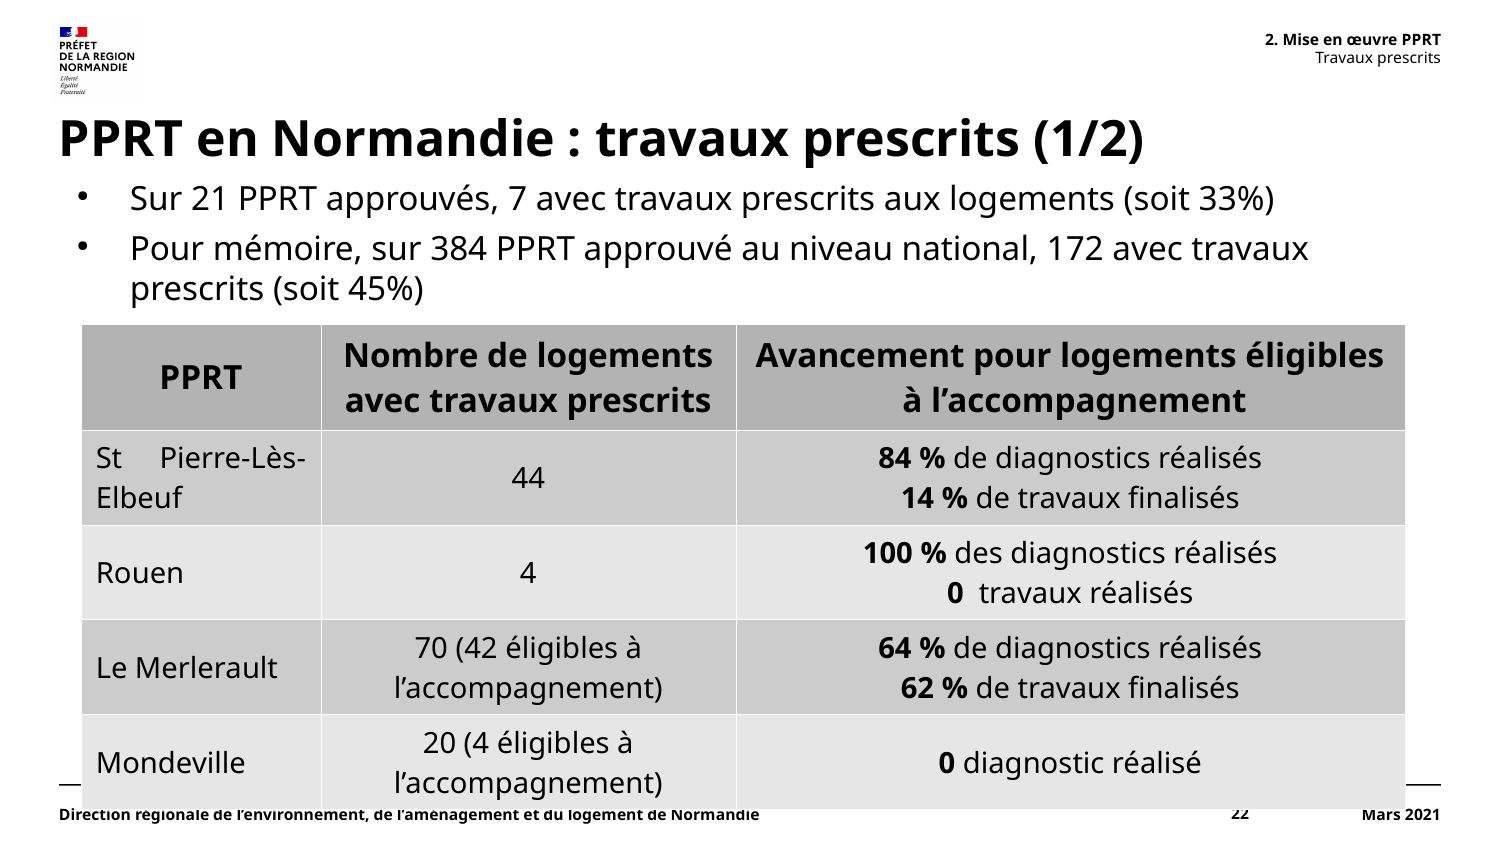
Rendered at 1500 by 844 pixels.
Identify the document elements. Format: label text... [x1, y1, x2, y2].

table_cell 70 (42 éligibles à l’accompagnement) [322, 620, 736, 714]
table_cell 44 [322, 431, 736, 525]
picture [50, 17, 144, 104]
list Mise en œuvre PPRT Travaux prescrits [543, 29, 1441, 89]
table_header Avancement pour logements éligibles à l’accompagnement [737, 325, 1405, 430]
slide_number Mars 2021 [1249, 784, 1441, 844]
footer Direction régionale de l’environnement, de l’aménagement et du logement de Normandie [59, 784, 1027, 844]
table_cell 4 [322, 526, 736, 619]
table_cell Mondeville [82, 715, 321, 809]
table_cell 84 % de diagnostics réalisés 14 % de travaux finalisés [737, 431, 1405, 525]
slide_number <numéro> [1027, 810, 1249, 844]
table_cell 20 (4 éligibles à l’accompagnement) [322, 715, 736, 809]
table_cell Le Merlerault [82, 620, 321, 714]
table_cell 0 diagnostic réalisé [737, 715, 1405, 809]
list Sur 21 PPRT approuvés, 7 avec travaux prescrits aux logements (soit 33%) Pour mémoire, sur 384 PPRT approuvé au niveau national, 172 avec travaux prescrits (soit 45%) [59, 176, 1454, 316]
table_header PPRT [82, 325, 321, 430]
table_cell St Pierre-Lès-Elbeuf [82, 431, 321, 525]
title PPRT en Normandie : travaux prescrits (1/2) [59, 113, 1441, 176]
table_cell 64 % de diagnostics réalisés 62 % de travaux finalisés [737, 620, 1405, 714]
table_cell 100 % des diagnostics réalisés 0 travaux réalisés [737, 526, 1405, 619]
table_header Nombre de logements avec travaux prescrits [322, 325, 736, 430]
table_cell Rouen [82, 526, 321, 619]
